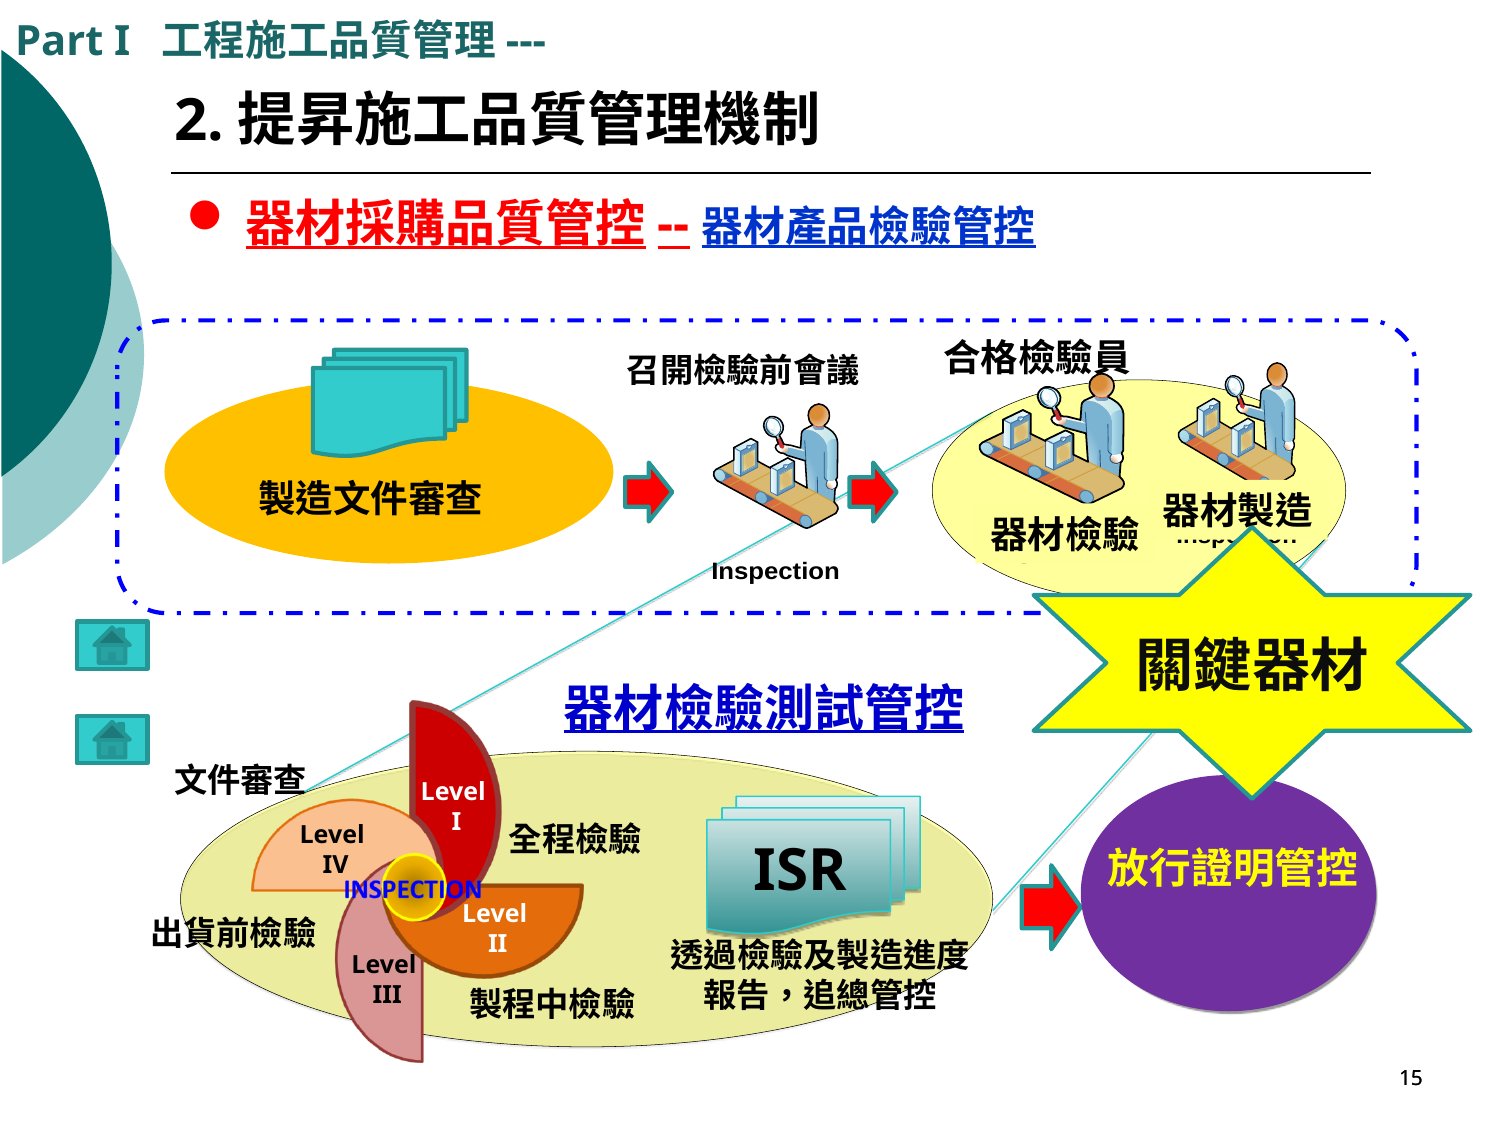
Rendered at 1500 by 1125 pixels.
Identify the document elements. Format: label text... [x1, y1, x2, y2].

text_box [76, 621, 148, 669]
text_box 器材製造 [1147, 479, 1328, 540]
text_box 全程檢驗 [517, 828, 532, 835]
text_box 關鍵器材 [1033, 527, 1471, 799]
text_box Level III [322, 941, 453, 1017]
chart [931, 338, 1317, 584]
text_box 文件審查 [159, 751, 375, 807]
picture [251, 700, 584, 1063]
text_box [1027, 569, 1205, 594]
text_box 製造文件審查 [243, 467, 499, 528]
text_box 製程中檢驗 [454, 975, 653, 1031]
text_box 透過檢驗及製造進度報告，追總管控 [643, 927, 997, 1022]
text_box 2.提昇施工品質管理機制 [159, 66, 1376, 169]
text_box [164, 349, 614, 564]
text_box [216, 960, 251, 983]
text_box [1317, 540, 1325, 547]
text_box [584, 751, 993, 975]
text_box [1317, 434, 1346, 536]
text_box [1100, 775, 1357, 834]
text_box 出貨前檢驗 [135, 905, 381, 960]
text_box 放行證明管控 [1092, 834, 1374, 900]
text_box 器材檢驗測試管控 [549, 668, 999, 744]
text_box ISR [738, 824, 892, 910]
text_box [1021, 847, 1377, 1012]
text_box [76, 715, 148, 764]
text_box 合格檢驗員 [928, 326, 1146, 387]
text_box [625, 462, 673, 522]
chart [672, 397, 862, 605]
text_box [849, 462, 897, 522]
text_box Level I [398, 768, 515, 843]
text_box [584, 1022, 812, 1047]
text_box 召開檢驗前會議 [565, 341, 921, 397]
text_box Level II [432, 890, 563, 965]
text_box Level IV [270, 810, 401, 886]
text_box Part I 工程施工品質管理--- [0, 0, 597, 79]
text_box [180, 815, 251, 905]
text_box 器材採購品質管控--器材產品檢驗管控 [171, 184, 1152, 260]
text_box 器材檢驗 [975, 503, 1156, 564]
chart [1267, 540, 1317, 569]
text_box 全程檢驗 [492, 810, 659, 866]
